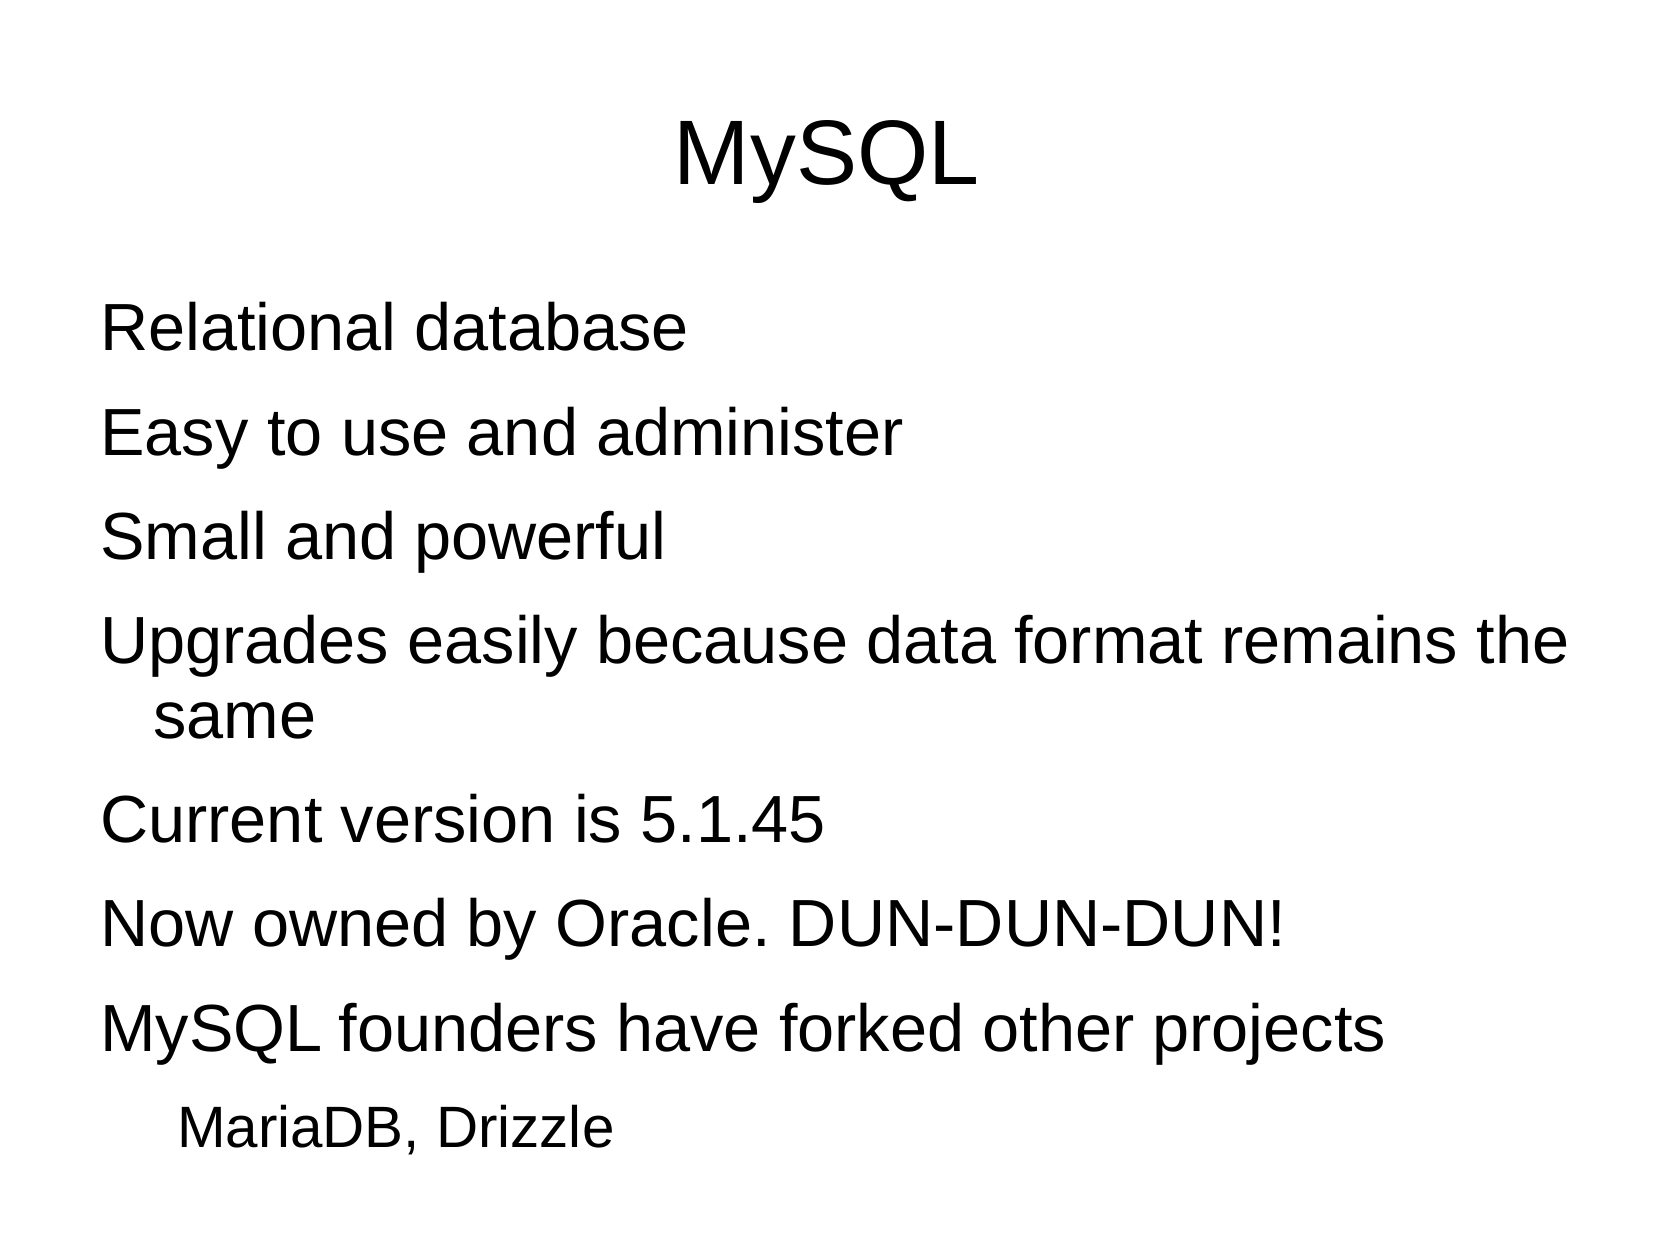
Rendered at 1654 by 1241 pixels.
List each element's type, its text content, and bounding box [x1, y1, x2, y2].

list Relational database Easy to use and administer Small and powerful Upgrades easily because data format remains the same Current version is 5.1.45 Now owned by Oracle. DUN-DUN-DUN! MySQL founders have forked other projects MariaDB, Drizzle [82, 290, 1571, 1161]
title MySQL [82, 56, 1571, 250]
